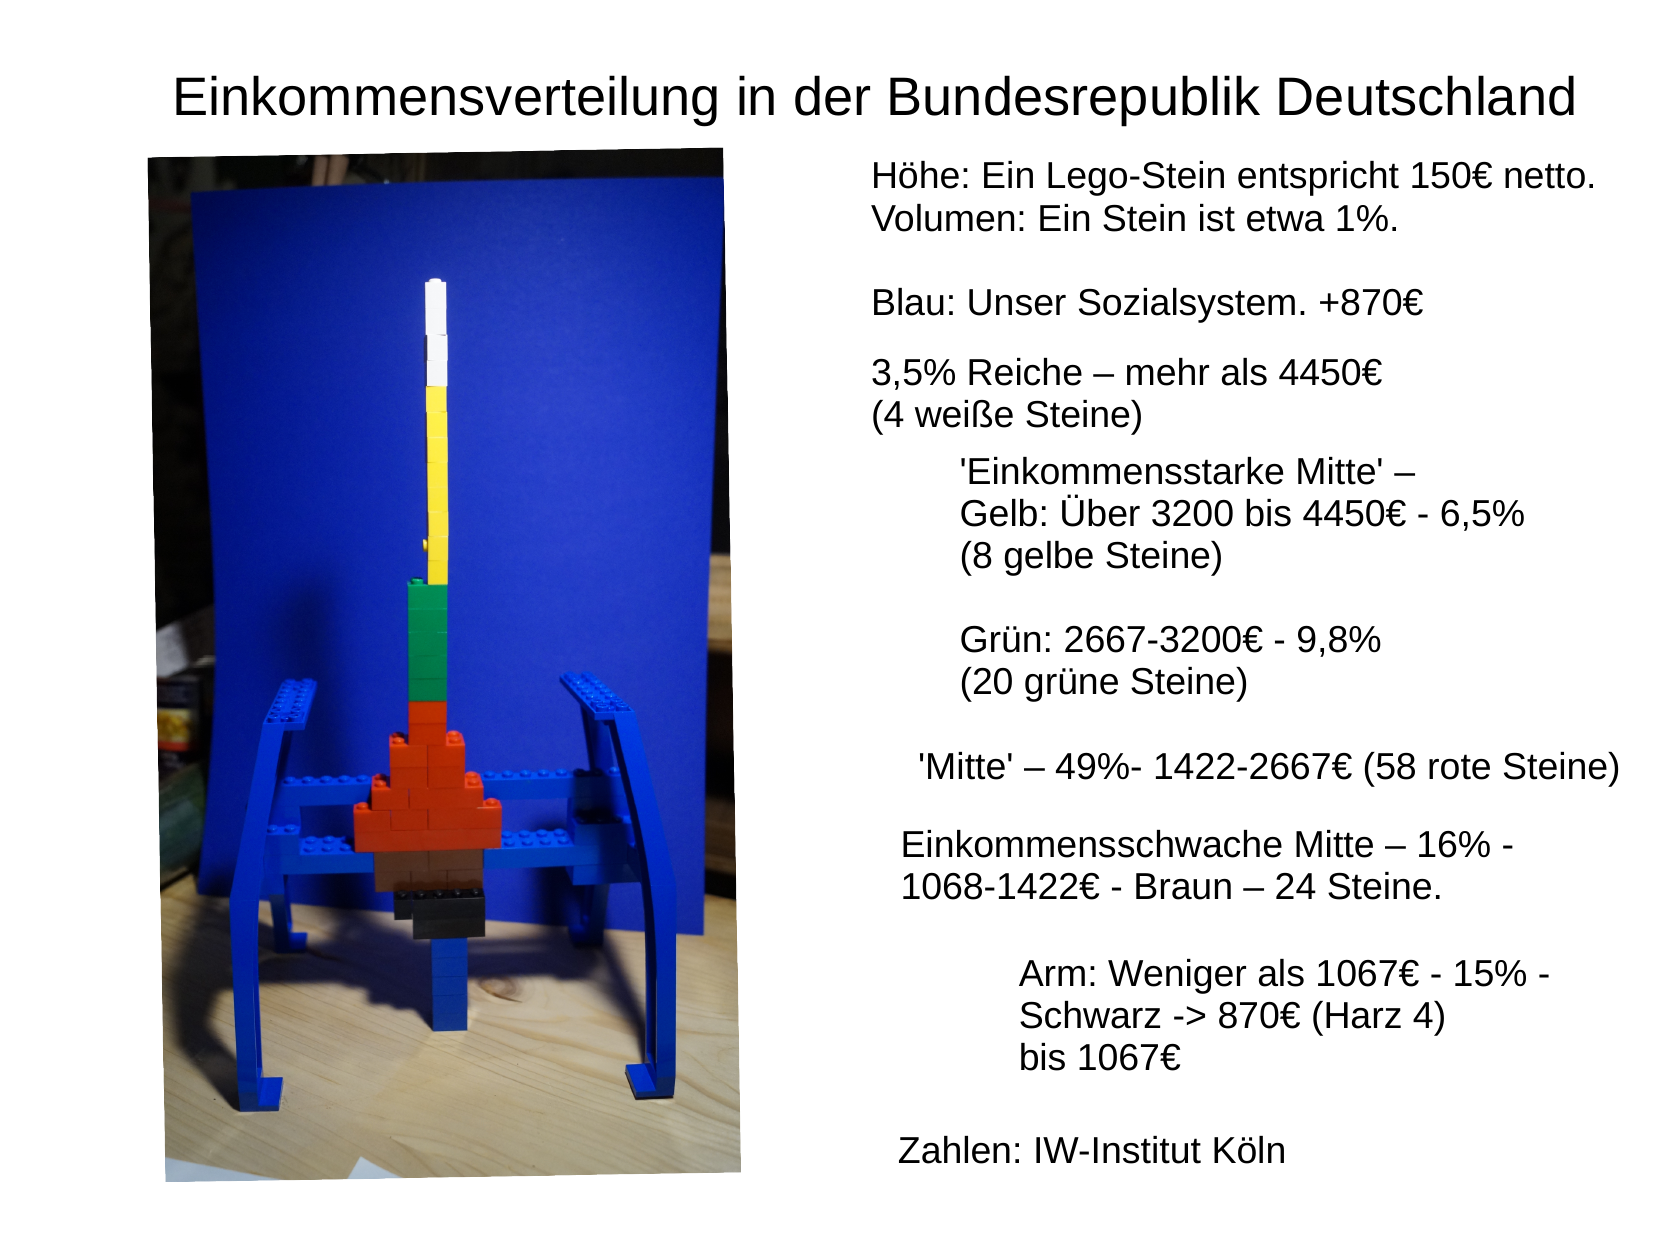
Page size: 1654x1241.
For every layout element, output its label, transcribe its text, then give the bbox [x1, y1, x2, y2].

text_box 'Mitte' – 49%- 1422-2667€ (58 rote Steine) [903, 738, 1637, 796]
text_box 3,5% Reiche – mehr als 4450€ (4 weiße Steine) [856, 343, 1398, 443]
text_box 'Einkommensstarke Mitte' – Gelb: Über 3200 bis 4450€ - 6,5% (8 gelbe Steine) Grün: 2667-3200€ - 9,8% (20 grüne Steine) [944, 442, 1541, 711]
text_box Einkommensschwache Mitte – 16% - 1068-1422€ - Braun – 24 Steine. [885, 816, 1539, 916]
text_box Zahlen: IW-Institut Köln [883, 1122, 1302, 1179]
text_box Einkommensverteilung in der Bundesrepublik Deutschland [157, 59, 1595, 135]
text_box Arm: Weniger als 1067€ - 15% - Schwarz -> 870€ (Harz 4) bis 1067€ [1003, 944, 1577, 1086]
text_box Höhe: Ein Lego-Stein entspricht 150€ netto. Volumen: Ein Stein ist etwa 1%. Blau: Unser Sozialsystem. +870€ [856, 147, 1612, 331]
picture [147, 147, 741, 1182]
